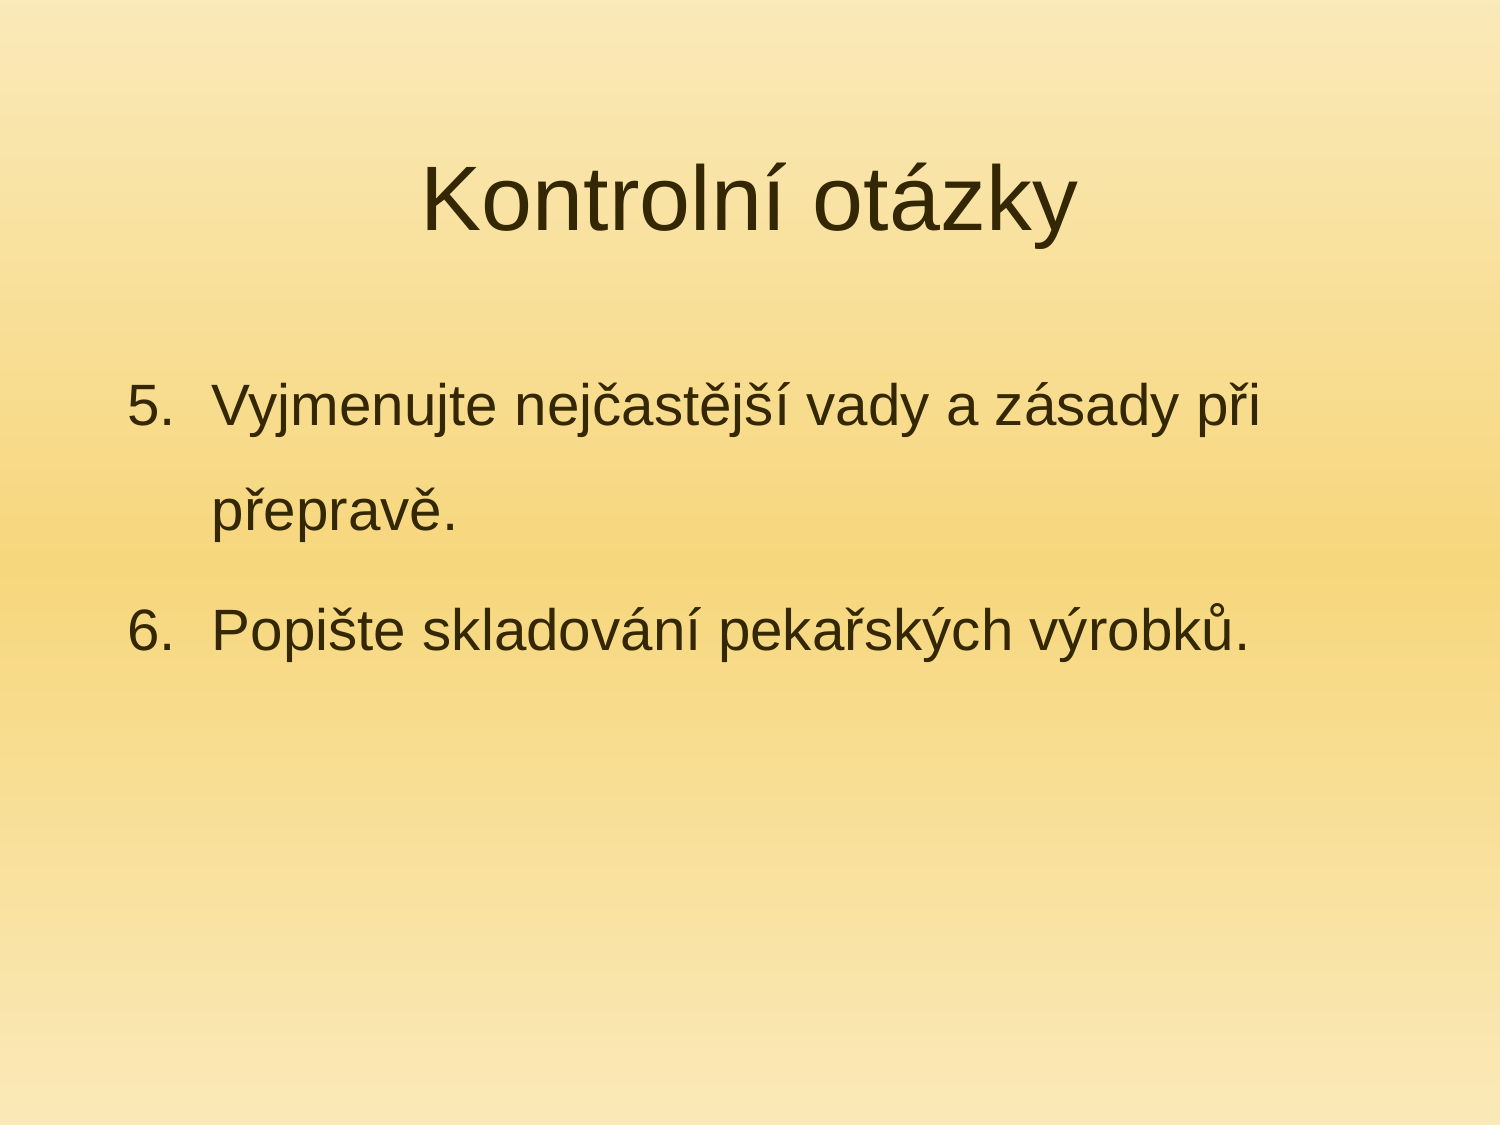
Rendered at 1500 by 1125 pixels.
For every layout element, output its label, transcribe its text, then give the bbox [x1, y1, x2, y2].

title Kontrolní otázky [112, 99, 1388, 288]
list 5. Vyjmenujte nejčastější vady a zásady při přepravě. 6. Popište skladování pekařských výrobků. [112, 324, 1388, 1001]
